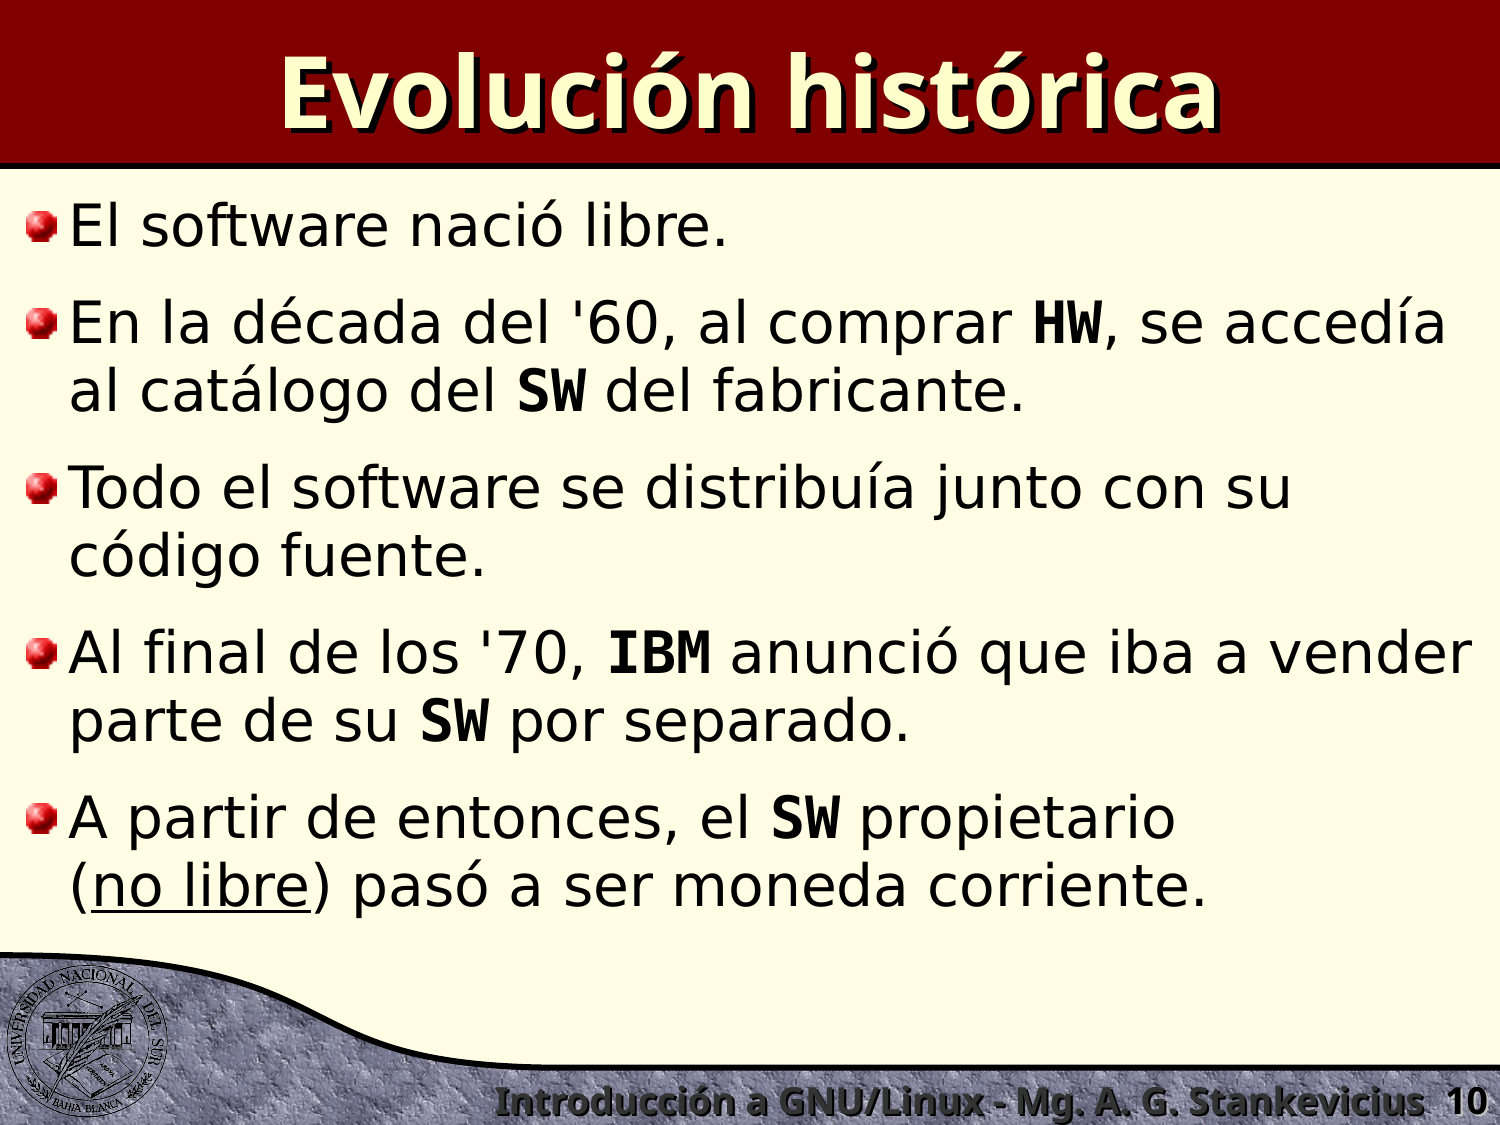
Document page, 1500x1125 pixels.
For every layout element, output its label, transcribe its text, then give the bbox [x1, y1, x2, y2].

picture [1059, 1100, 1065, 1110]
title Evolución histórica [15, 12, 1485, 153]
picture [0, 956, 1500, 1125]
list El software nació libre. En la década del '60, al comprar HW, se accedía al catálogo del SW del fabricante. Todo el software se distribuía junto con su código fuente. Al final de los '70, IBM anunció que iba a vender parte de su SW por separado. A partir de entonces, el SW propietario (no libre) pasó a ser moneda corriente. [11, 192, 1486, 935]
